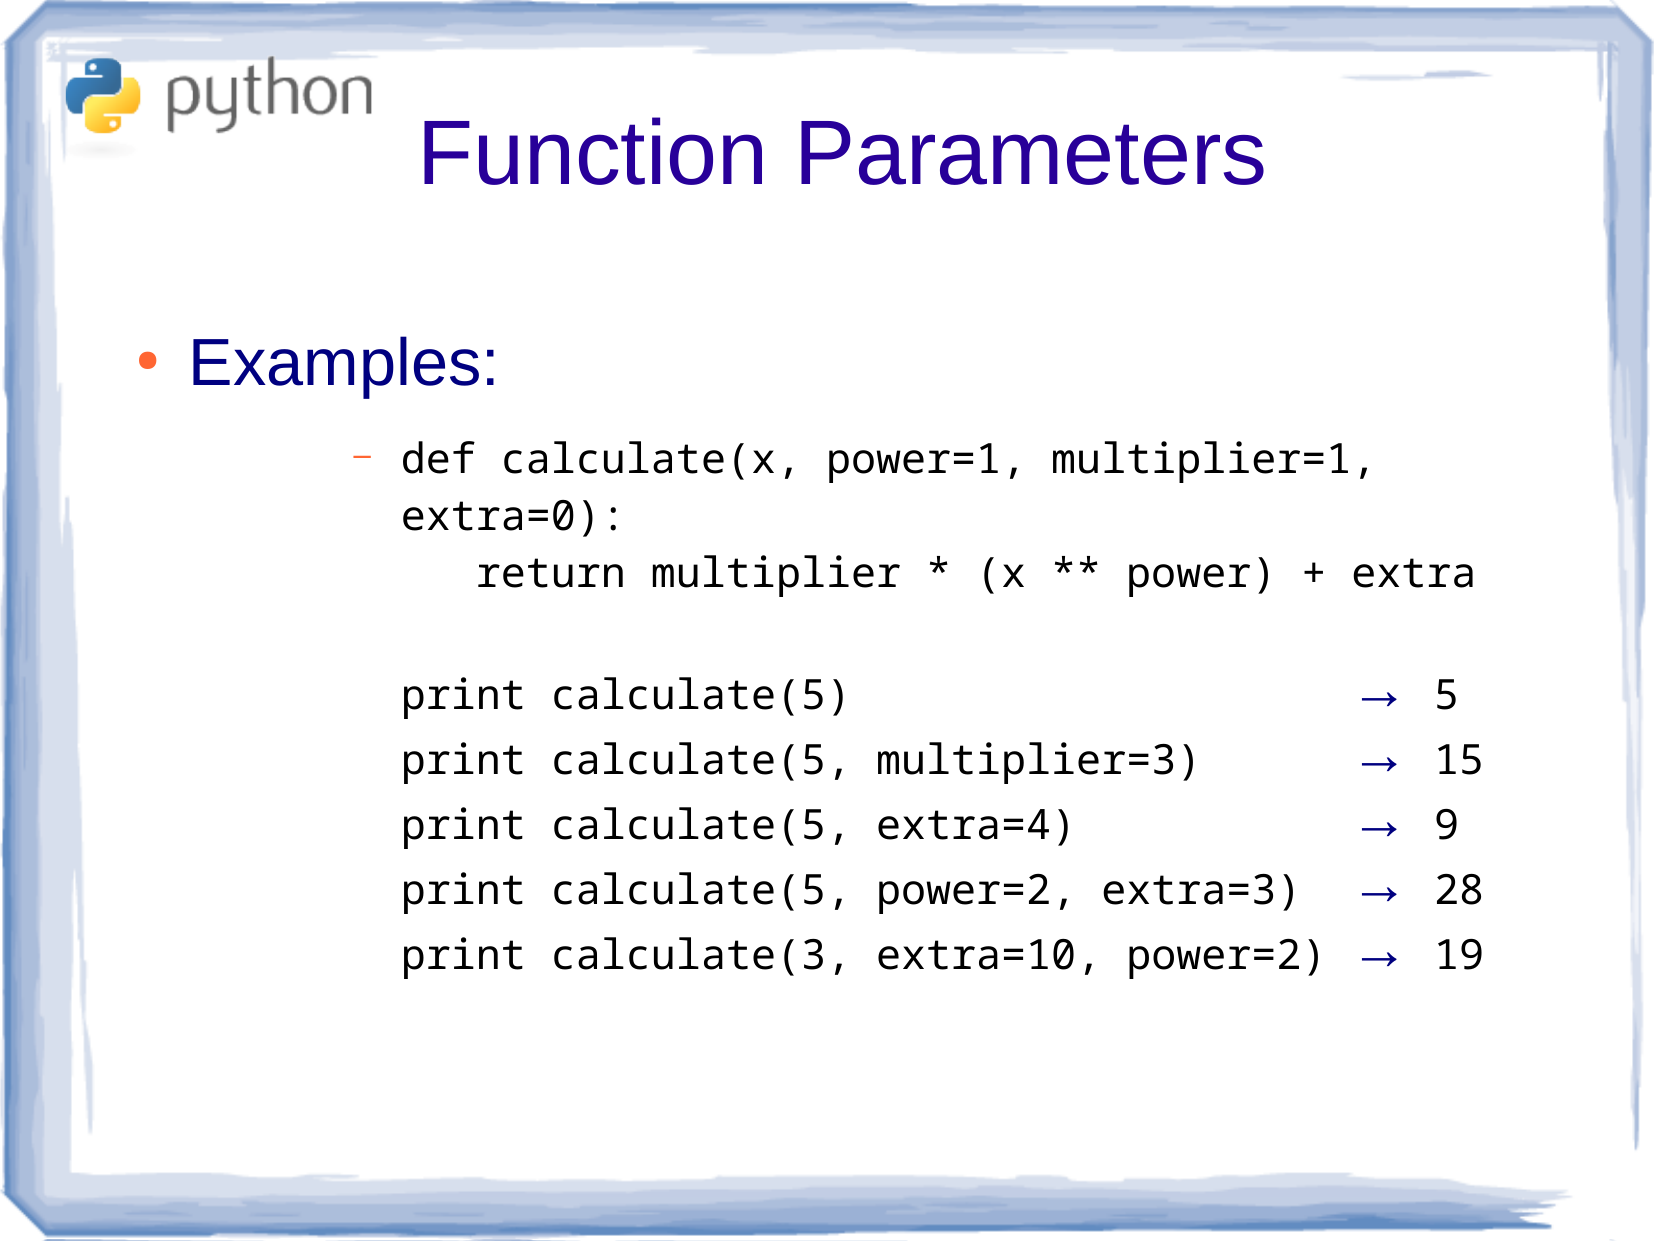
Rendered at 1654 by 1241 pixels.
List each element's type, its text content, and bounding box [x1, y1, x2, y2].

list Examples: def calculate(x, power=1, multiplier=1, extra=0): return multiplier * (x ** power) + extra print calculate(5) → 5 print calculate(5, multiplier=3) → 15 print calculate(5, extra=4) → 9 print calculate(5, power=2, extra=3) → 28 print calculate(3, extra=10, power=2) → 19 [118, 324, 1571, 990]
picture [0, 0, 1654, 1241]
title Function Parameters [82, 49, 1571, 257]
